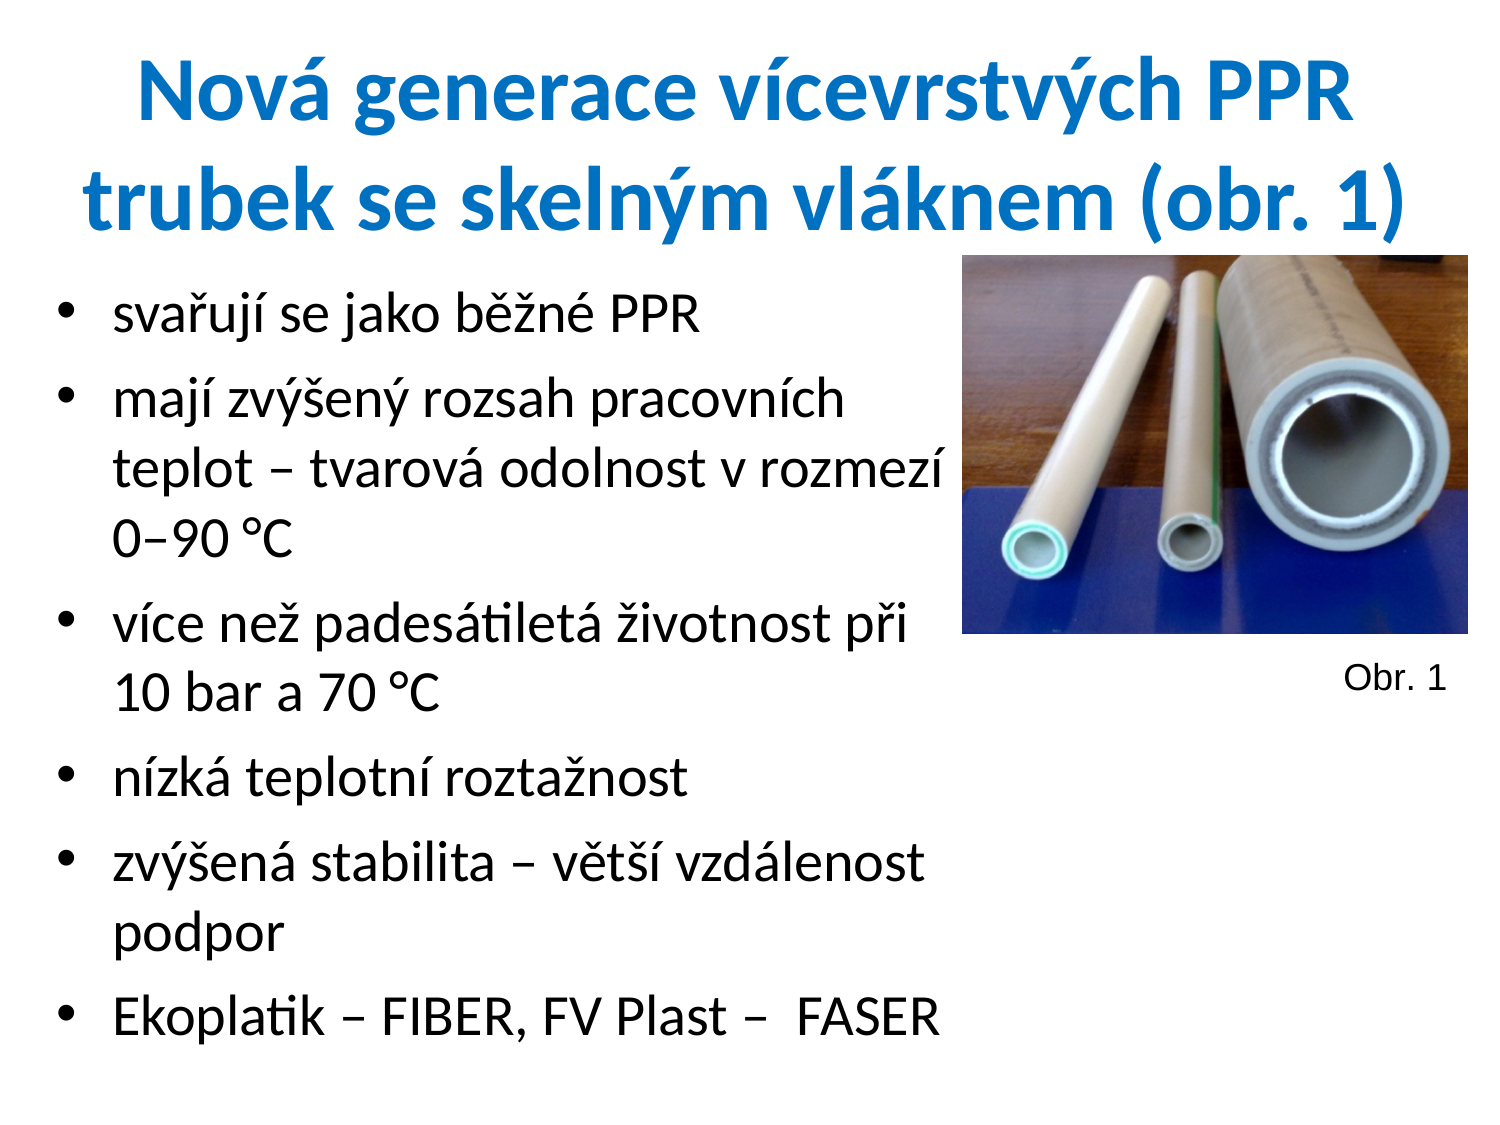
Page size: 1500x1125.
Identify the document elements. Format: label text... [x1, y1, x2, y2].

text_box [962, 255, 1468, 634]
list svařují se jako běžné PPR mají zvýšený rozsah pracovních teplot – tvarová odolnost v rozmezí 0–90 °C více než padesátiletá životnost při 10 bar a 70 °C nízká teplotní roztažnost zvýšená stabilita – větší vzdálenost podpor Ekoplatik – FIBER, FV Plast – FASER [41, 267, 987, 1125]
text_box Obr. 1 [1328, 645, 1463, 706]
title Nová generace vícevrstvých PPR trubek se skelným vláknem (obr. 1) [41, 21, 1452, 257]
